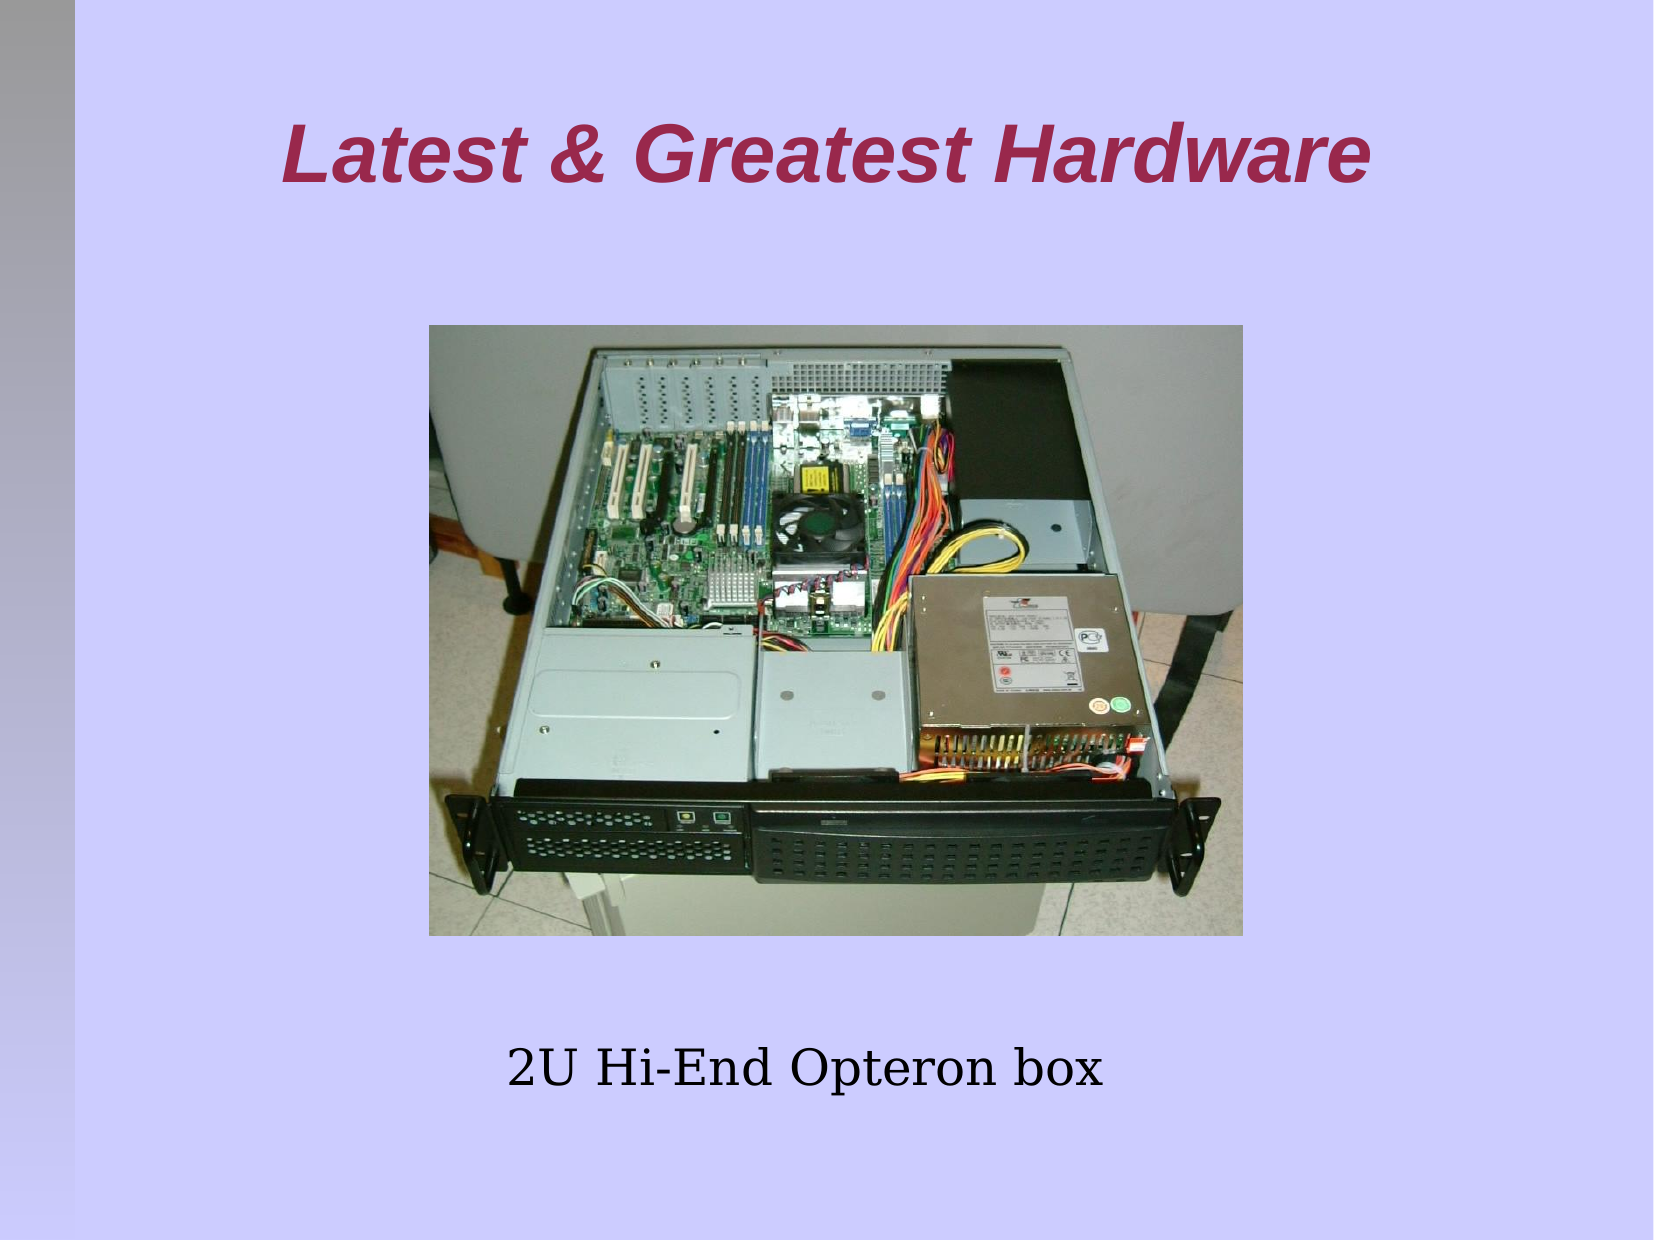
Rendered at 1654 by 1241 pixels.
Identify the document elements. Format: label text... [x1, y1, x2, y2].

picture [429, 325, 1243, 936]
title Latest & Greatest Hardware [121, 49, 1534, 257]
text_box 2U Hi-End Opteron box [505, 1039, 1121, 1098]
